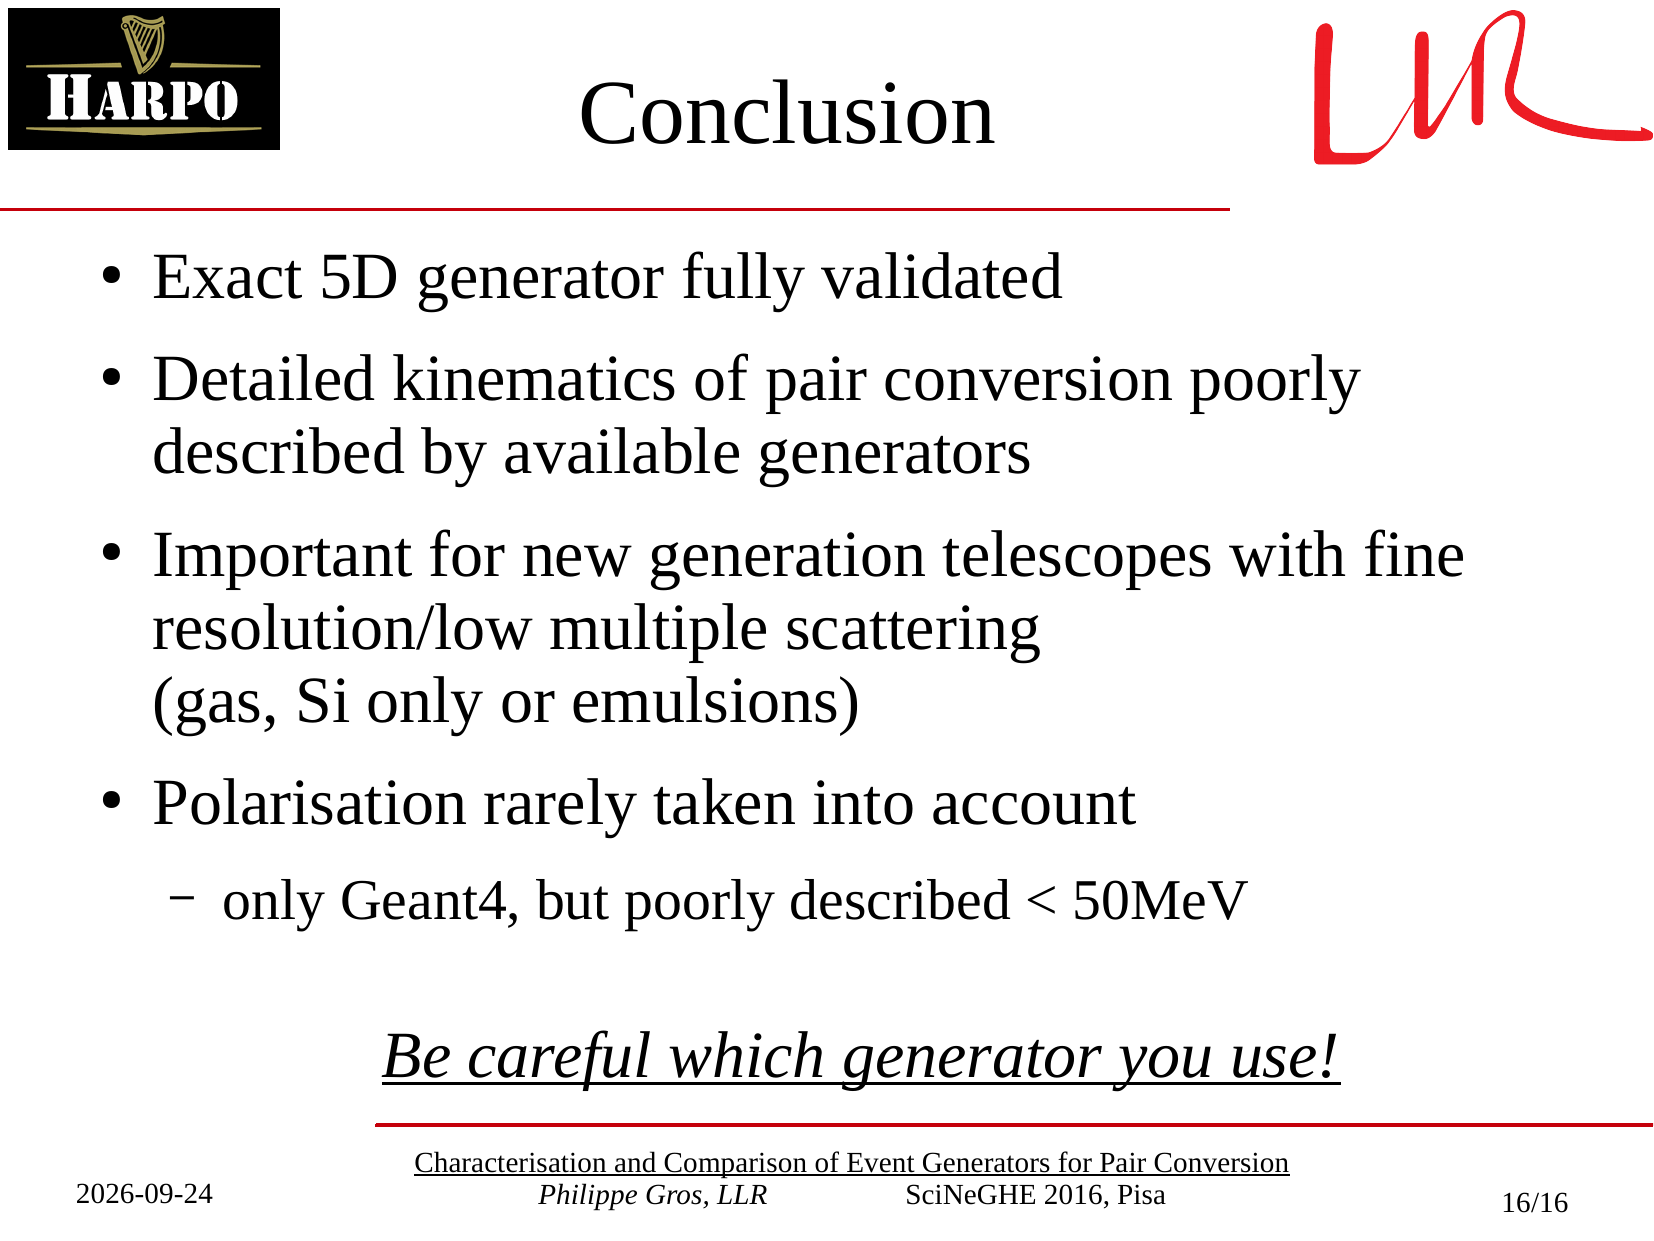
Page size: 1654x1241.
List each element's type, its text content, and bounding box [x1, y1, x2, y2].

list Exact 5D generator fully validated Detailed kinematics of pair conversion poorly described by available generators Important for new generation telescopes with fine resolution/low multiple scattering (gas, Si only or emulsions) Polarisation rarely taken into account only Geant4, but poorly described < 50MeV Be careful which generator you use! [82, 239, 1571, 1102]
picture [1314, 10, 1653, 165]
picture [8, 8, 280, 150]
title Conclusion [284, 14, 1290, 210]
